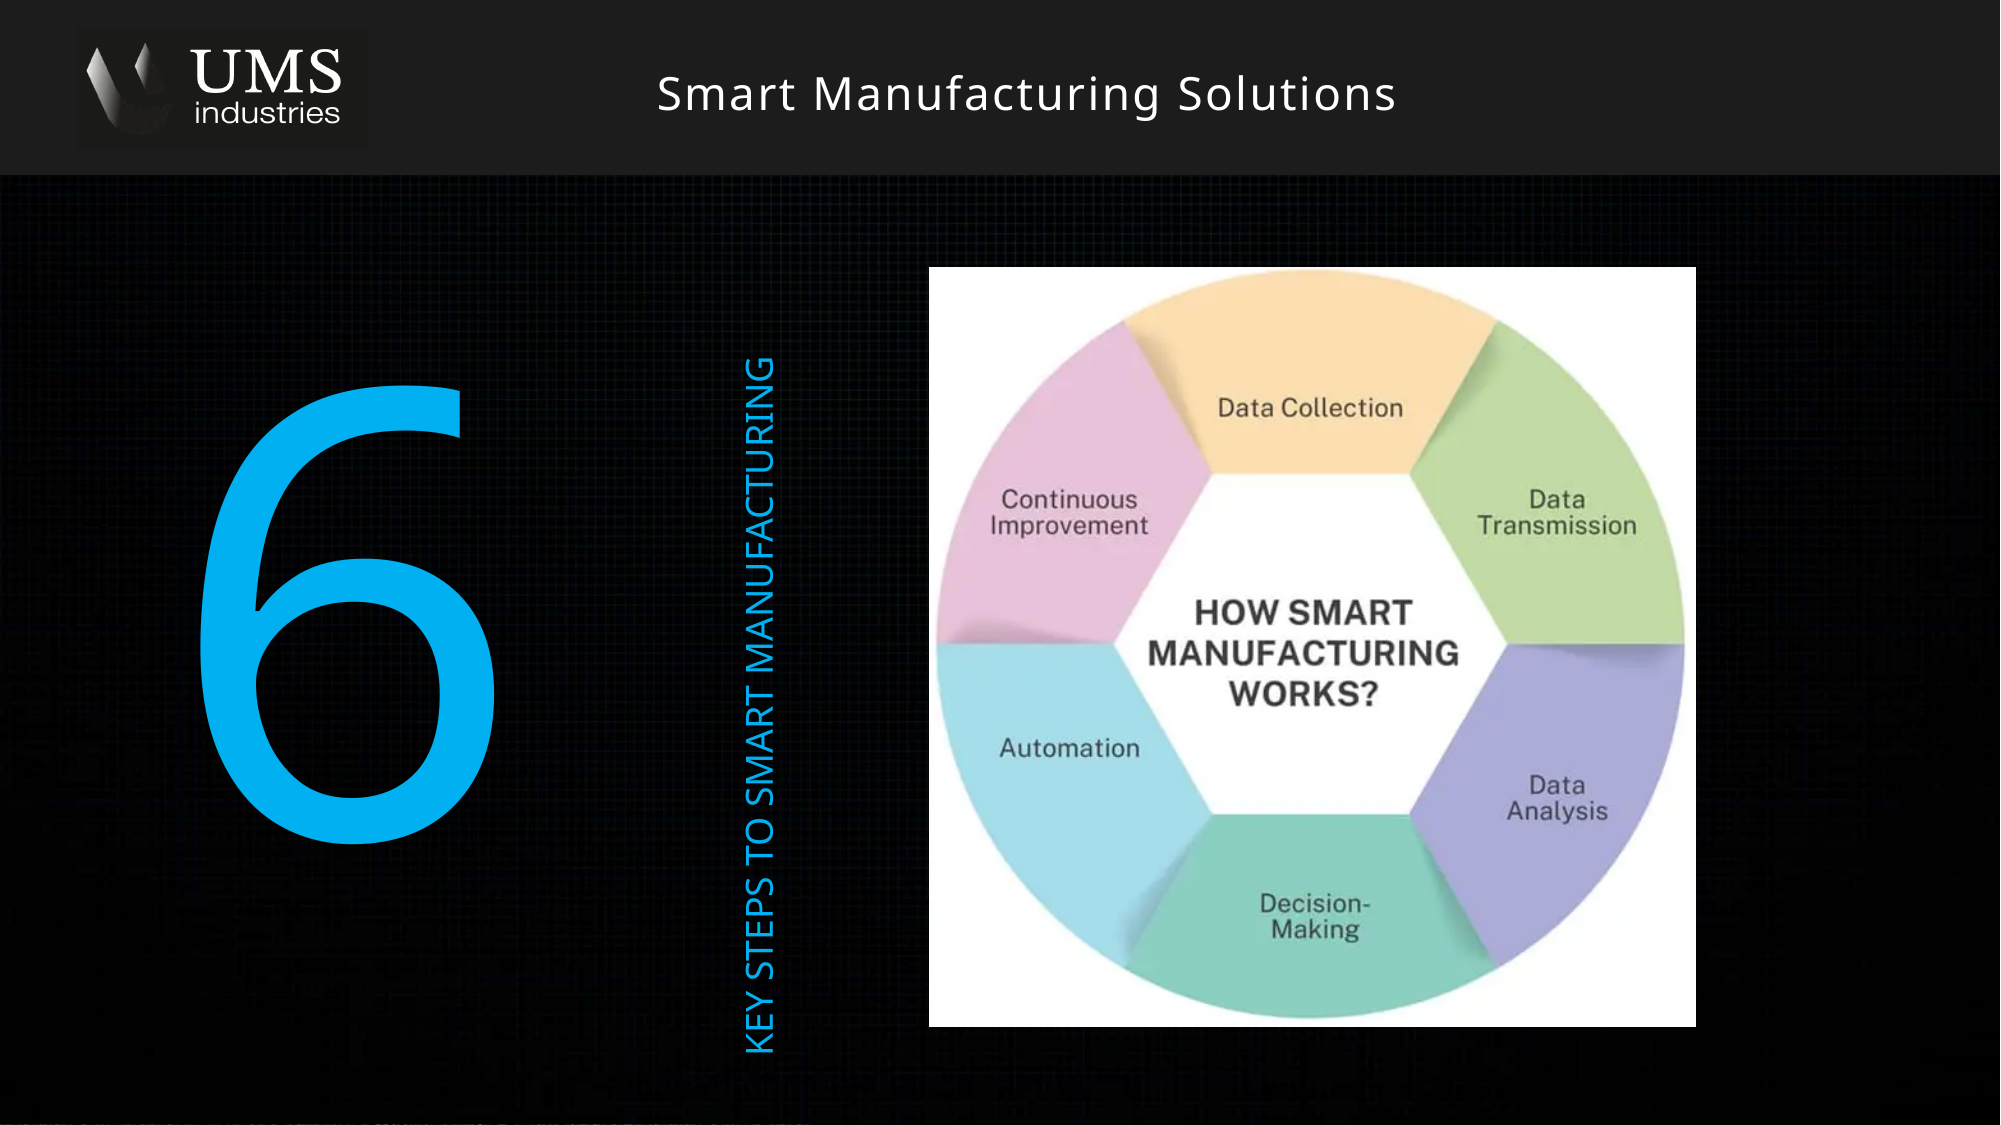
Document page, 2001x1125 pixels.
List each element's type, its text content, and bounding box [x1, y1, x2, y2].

picture [0, 175, 1999, 1125]
text_box 6 [151, 206, 638, 979]
text_box [0, 0, 2000, 1125]
text_box KEY STEPS TO SMART MANUFACTURING [727, 246, 789, 1072]
text_box Smart Manufacturing Solutions [641, 57, 1924, 128]
picture [76, 27, 369, 150]
